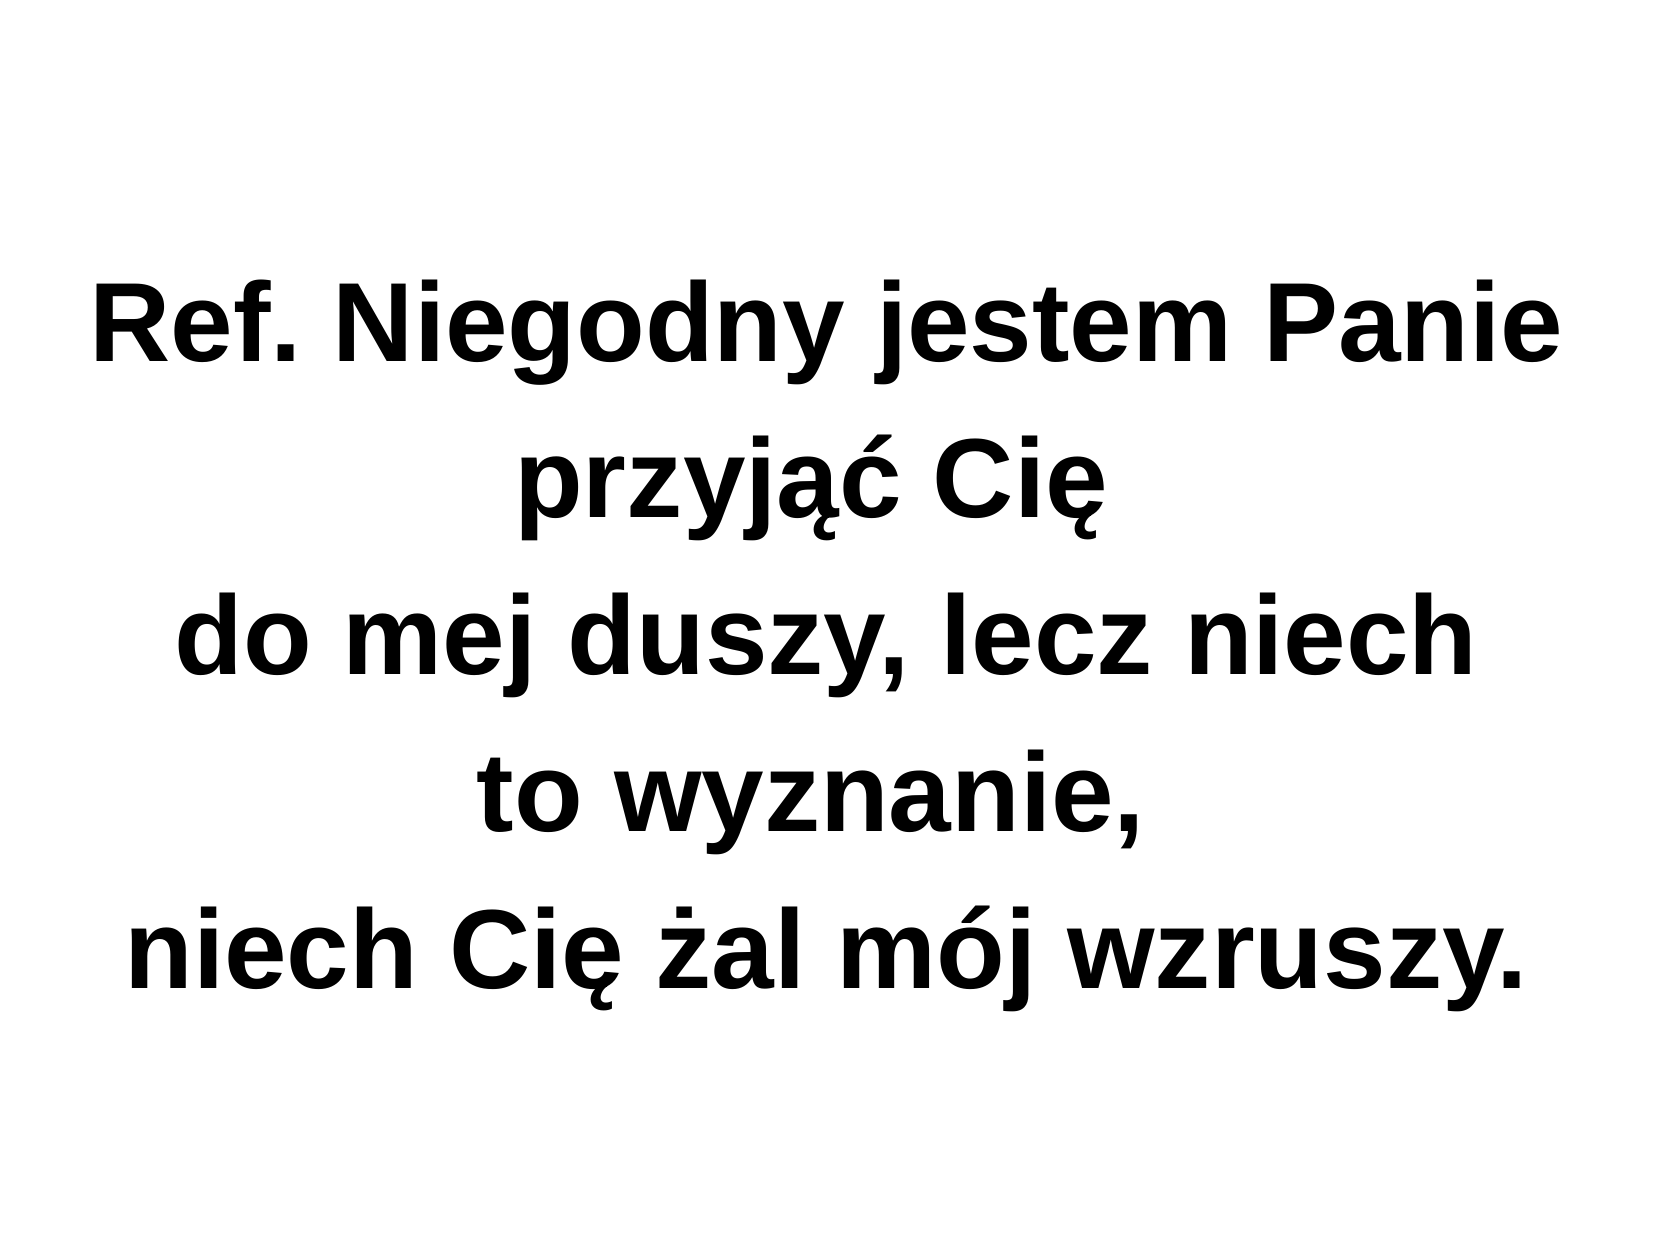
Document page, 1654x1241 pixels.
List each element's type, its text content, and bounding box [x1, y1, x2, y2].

subtitle Ref. Niegodny jestem Panie przyjąć Cię do mej duszy, lecz niech to wyznanie, niech Cię żal mój wzruszy. [0, 0, 1654, 1241]
